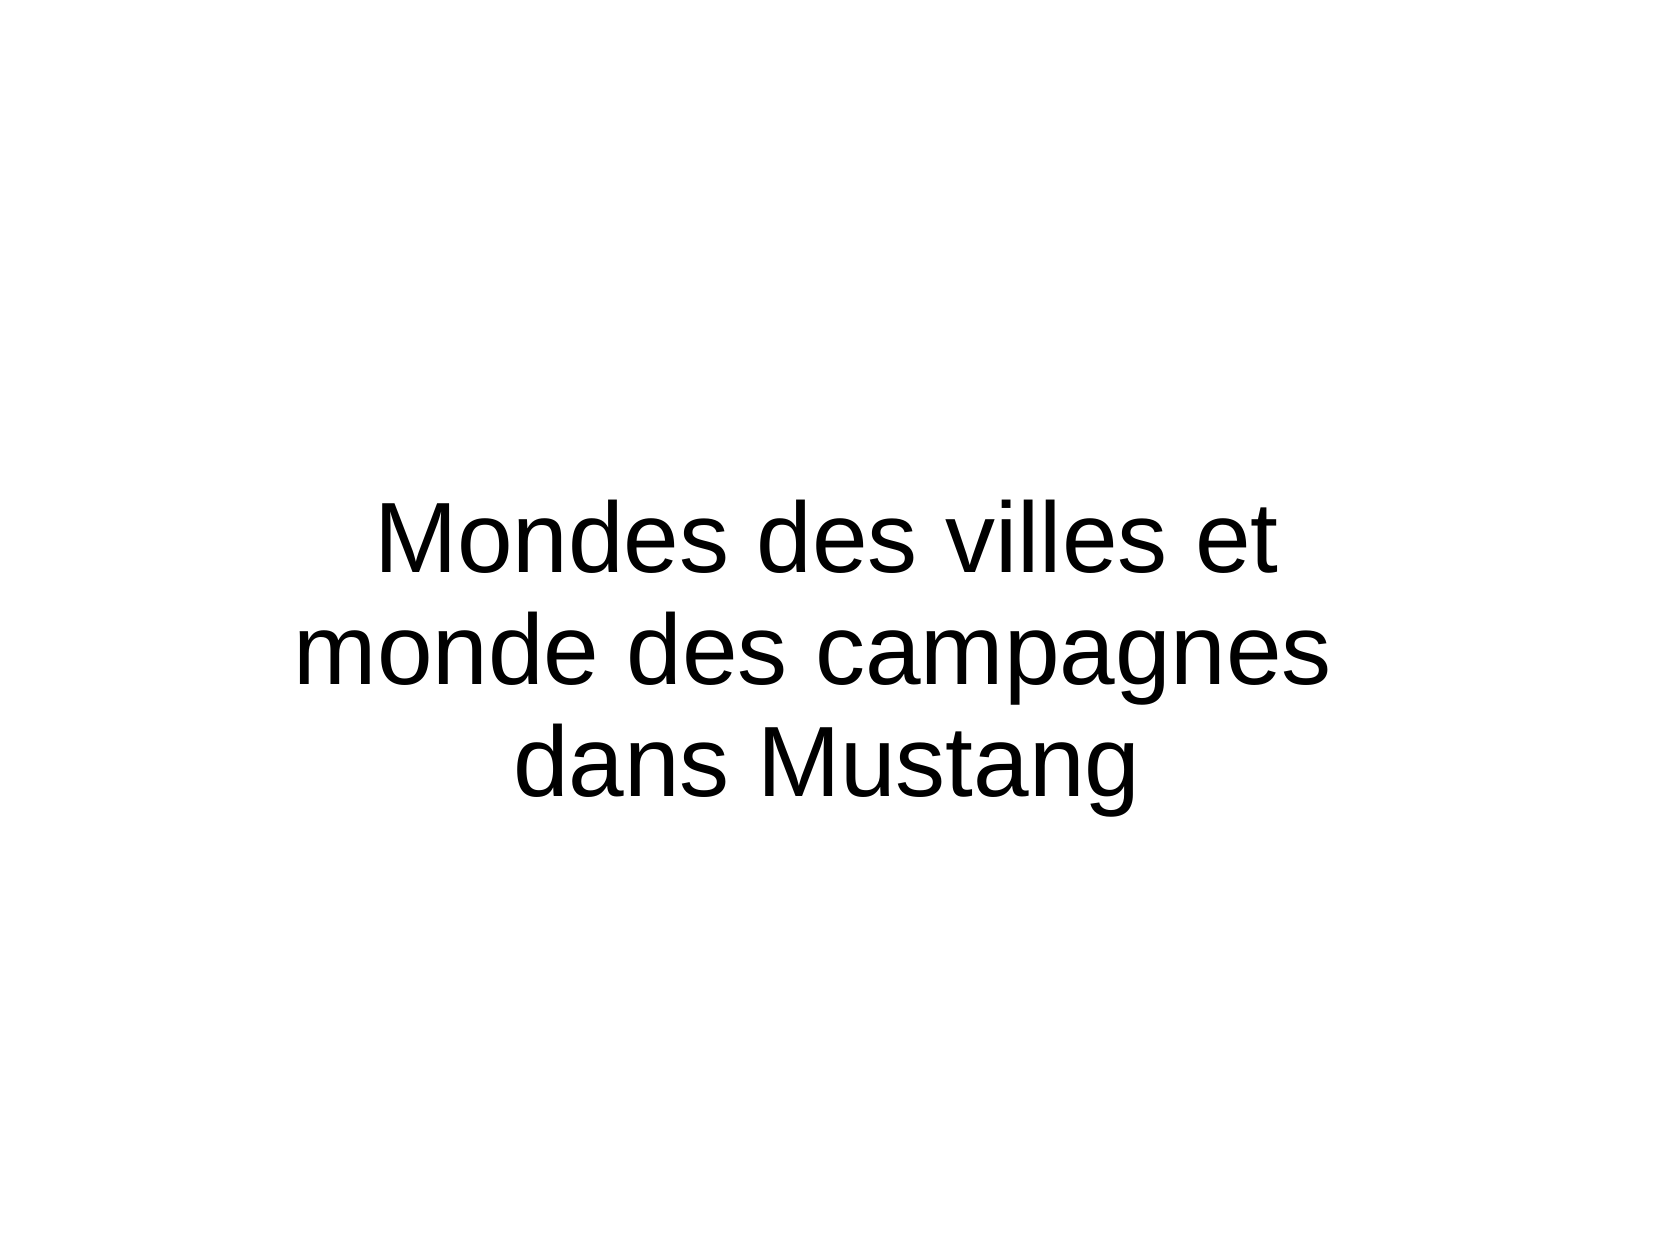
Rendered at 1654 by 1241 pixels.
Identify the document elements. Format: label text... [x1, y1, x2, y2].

subtitle Mondes des villes et monde des campagnes dans Mustang [82, 290, 1571, 1010]
